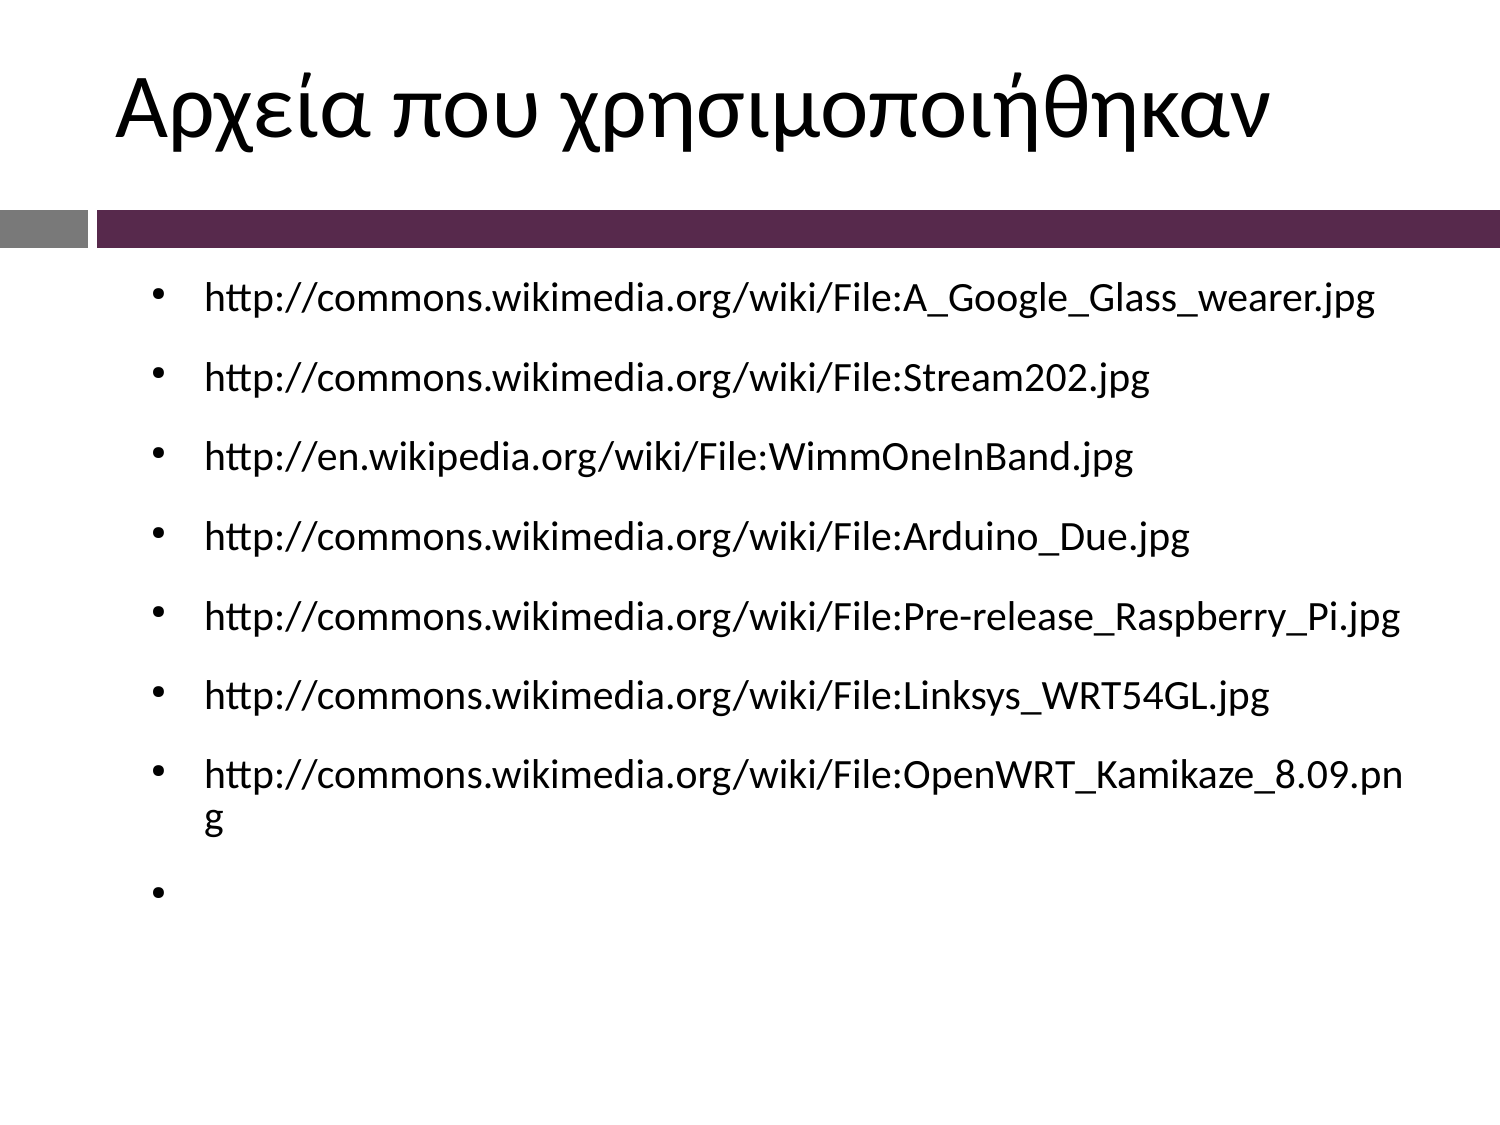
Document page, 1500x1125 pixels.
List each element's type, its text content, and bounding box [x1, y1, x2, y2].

list http://commons.wikimedia.org/wiki/File:A_Google_Glass_wearer.jpg http://commons.wikimedia.org/wiki/File:Stream202.jpg http://en.wikipedia.org/wiki/File:WimmOneInBand.jpg http://commons.wikimedia.org/wiki/File:Arduino_Due.jpg http://commons.wikimedia.org/wiki/File:Pre-release_Raspberry_Pi.jpg http://commons.wikimedia.org/wiki/File:Linksys_WRT54GL.jpg http://commons.wikimedia.org/wiki/File:OpenWRT_Kamikaze_8.09.png [100, 262, 1438, 1000]
title Αρχεία που χρησιμοποιήθηκαν [100, 19, 1438, 182]
